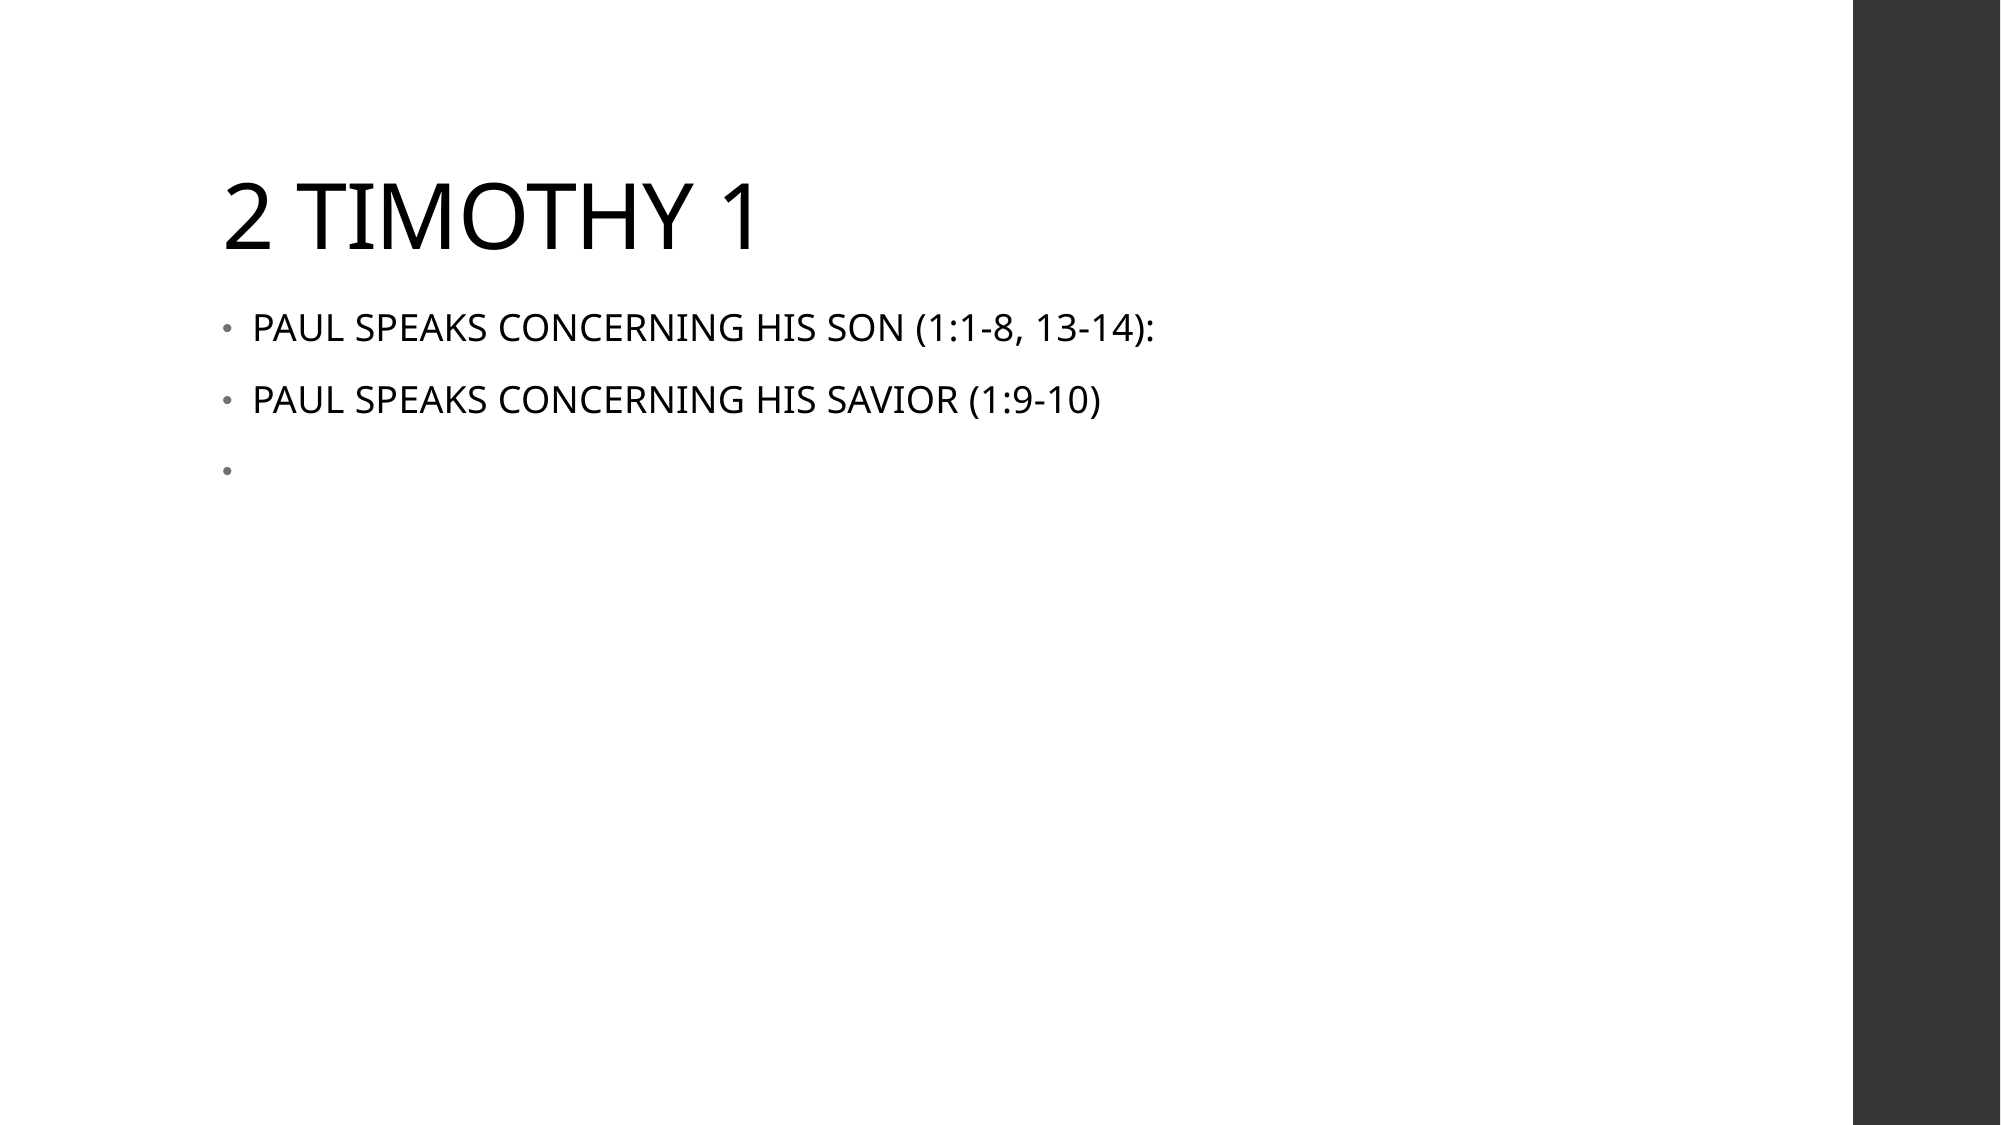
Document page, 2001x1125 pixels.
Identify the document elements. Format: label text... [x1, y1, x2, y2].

title 2 TIMOTHY 1 [206, 60, 1797, 278]
list PAUL SPEAKS CONCERNING HIS SON (1:1-8, 13-14): PAUL SPEAKS CONCERNING HIS SAVIOR (1:9-10) [206, 299, 1617, 1014]
